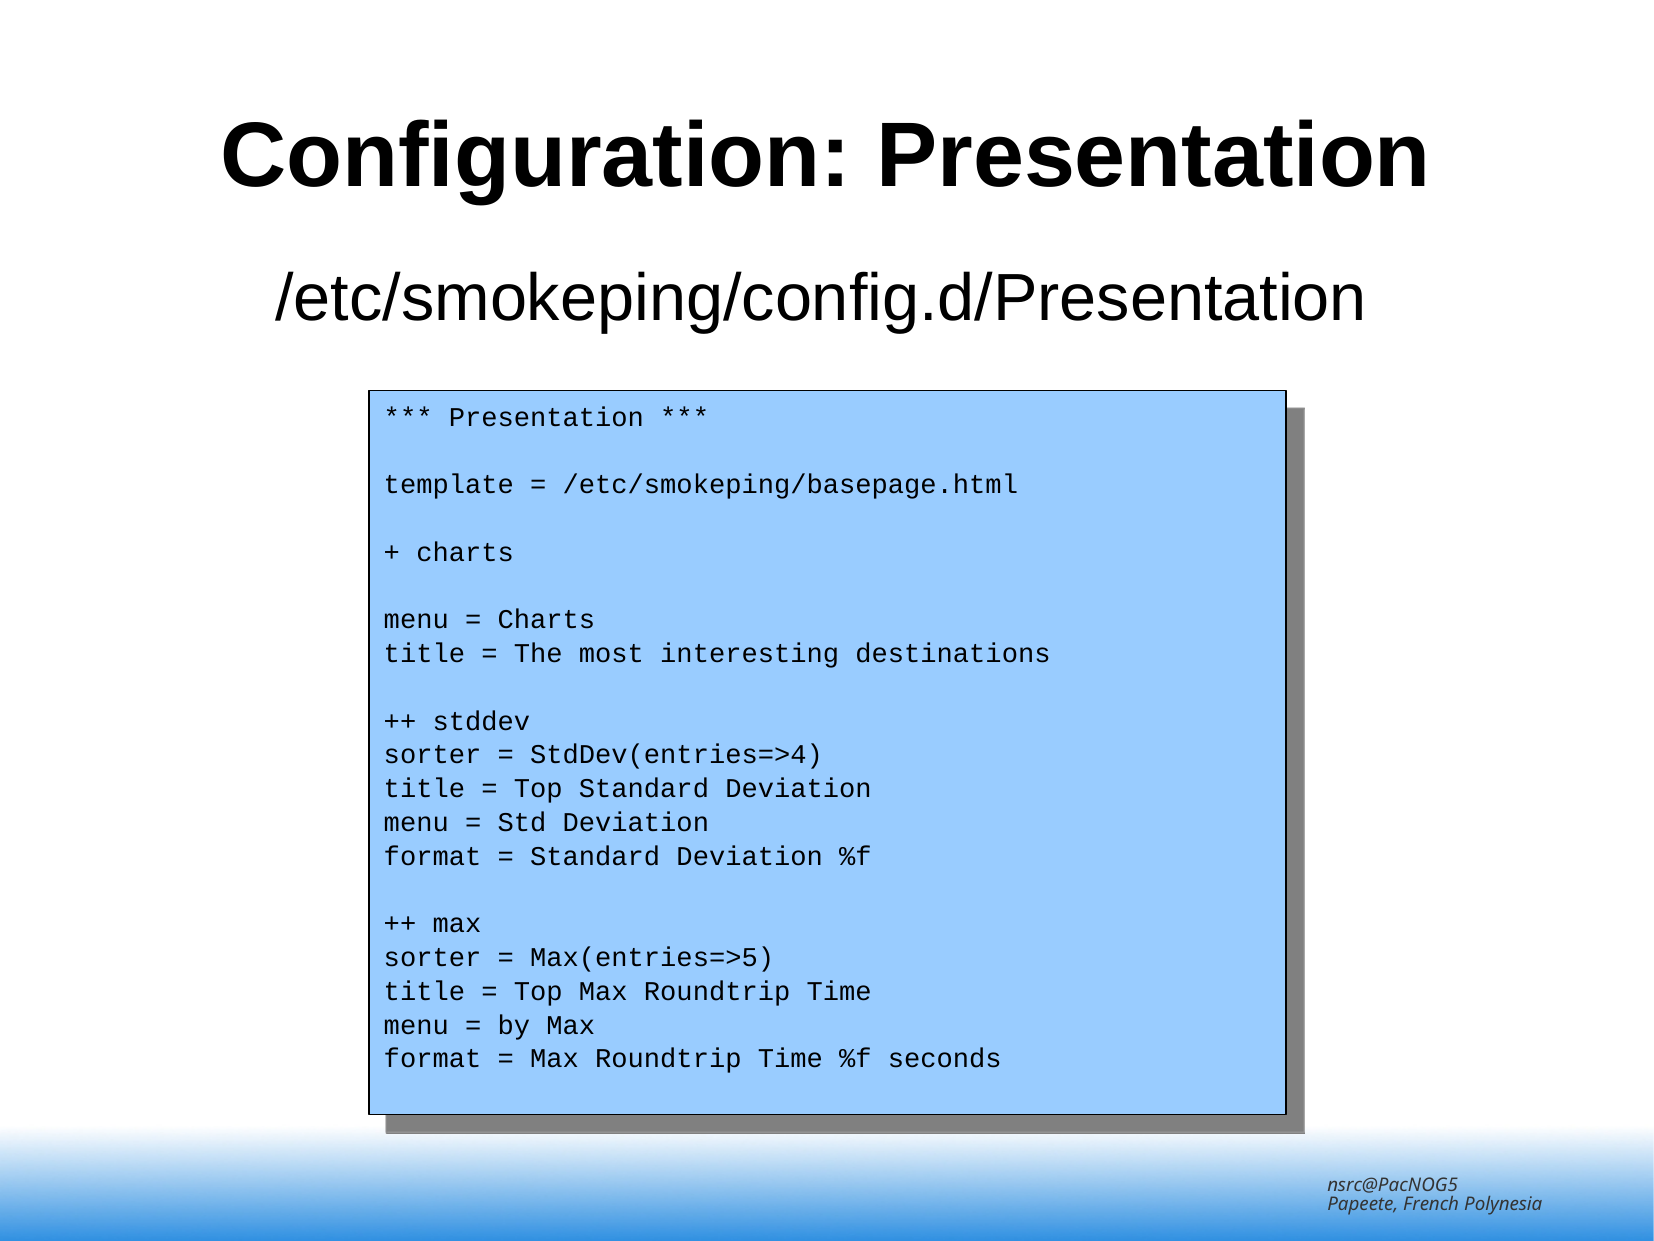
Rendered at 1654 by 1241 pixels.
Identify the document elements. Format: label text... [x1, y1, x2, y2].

picture [0, 1124, 1654, 1241]
title Configuration: Presentation [82, 49, 1571, 257]
text_box /etc/smokeping/config.d/Presentation [260, 242, 1387, 341]
text_box *** Presentation *** template = /etc/smokeping/basepage.html + charts menu = Charts title = The most interesting destinations ++ stddev sorter = StdDev(entries=>4) title = Top Standard Deviation menu = Std Deviation format = Standard Deviation %f ++ max sorter = Max(entries=>5) title = Top Max Roundtrip Time menu = by Max format = Max Roundtrip Time %f seconds [369, 390, 1286, 1115]
